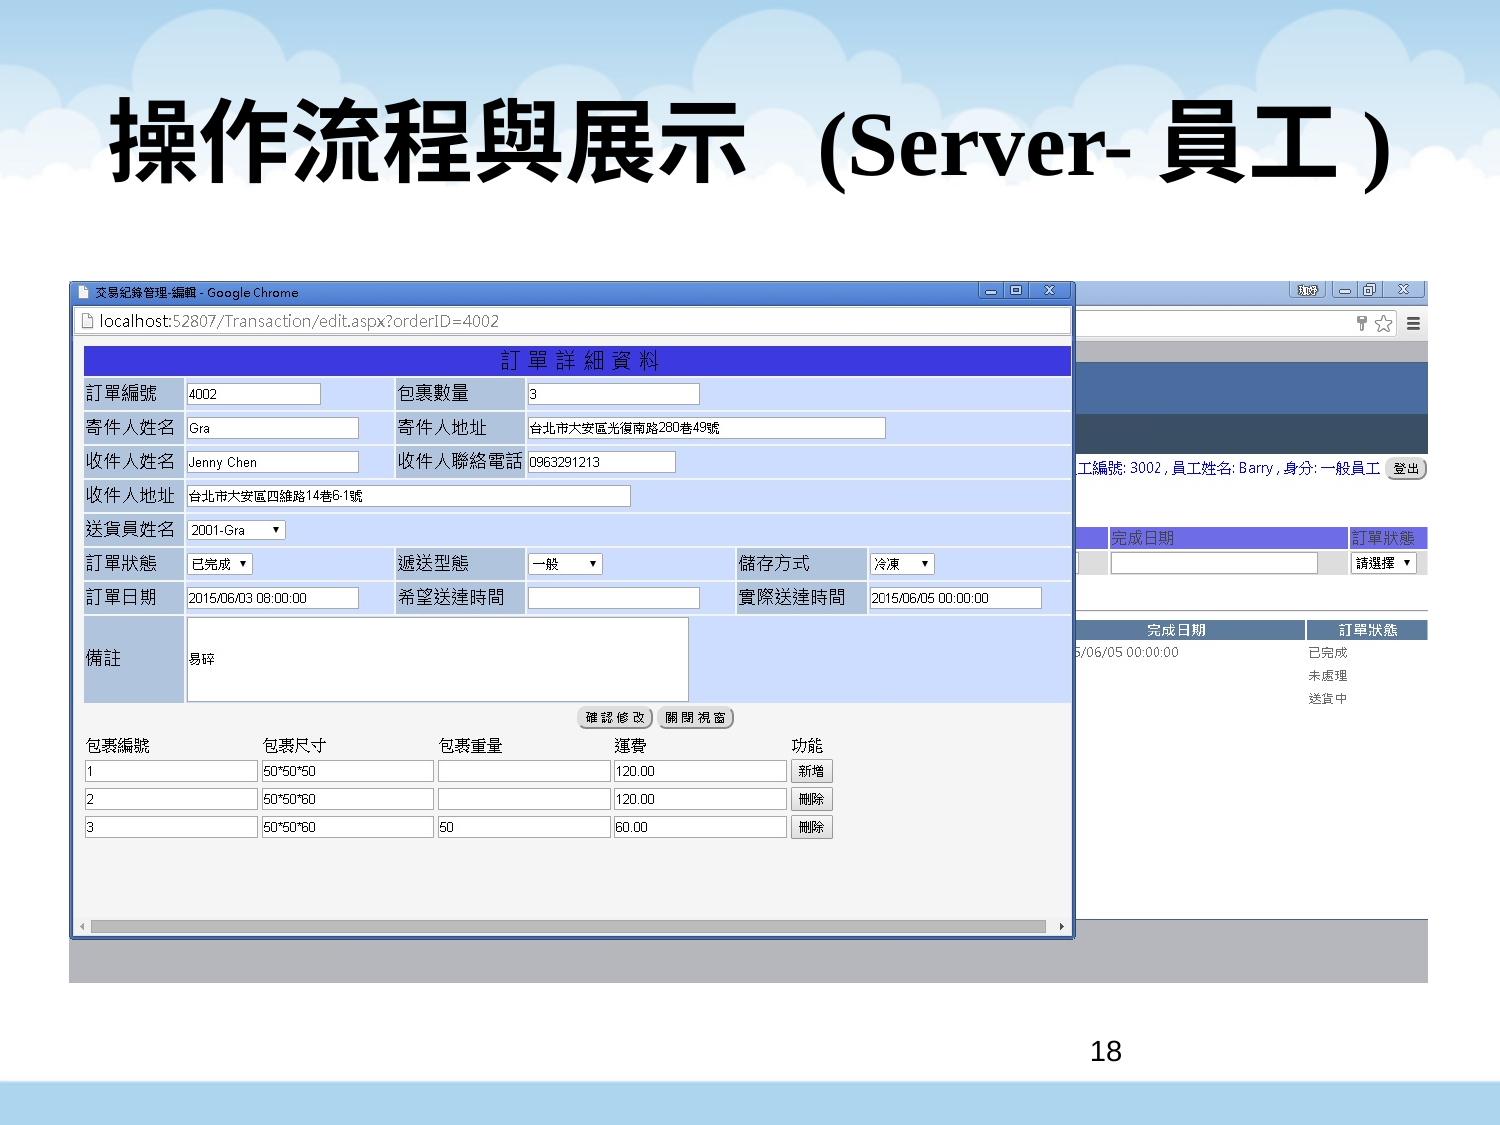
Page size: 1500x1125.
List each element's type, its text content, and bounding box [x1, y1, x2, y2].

picture [0, 0, 1500, 1125]
title 操作流程與展示 (Server-員工) [75, 45, 1426, 233]
text_box [1074, 1024, 1426, 1103]
